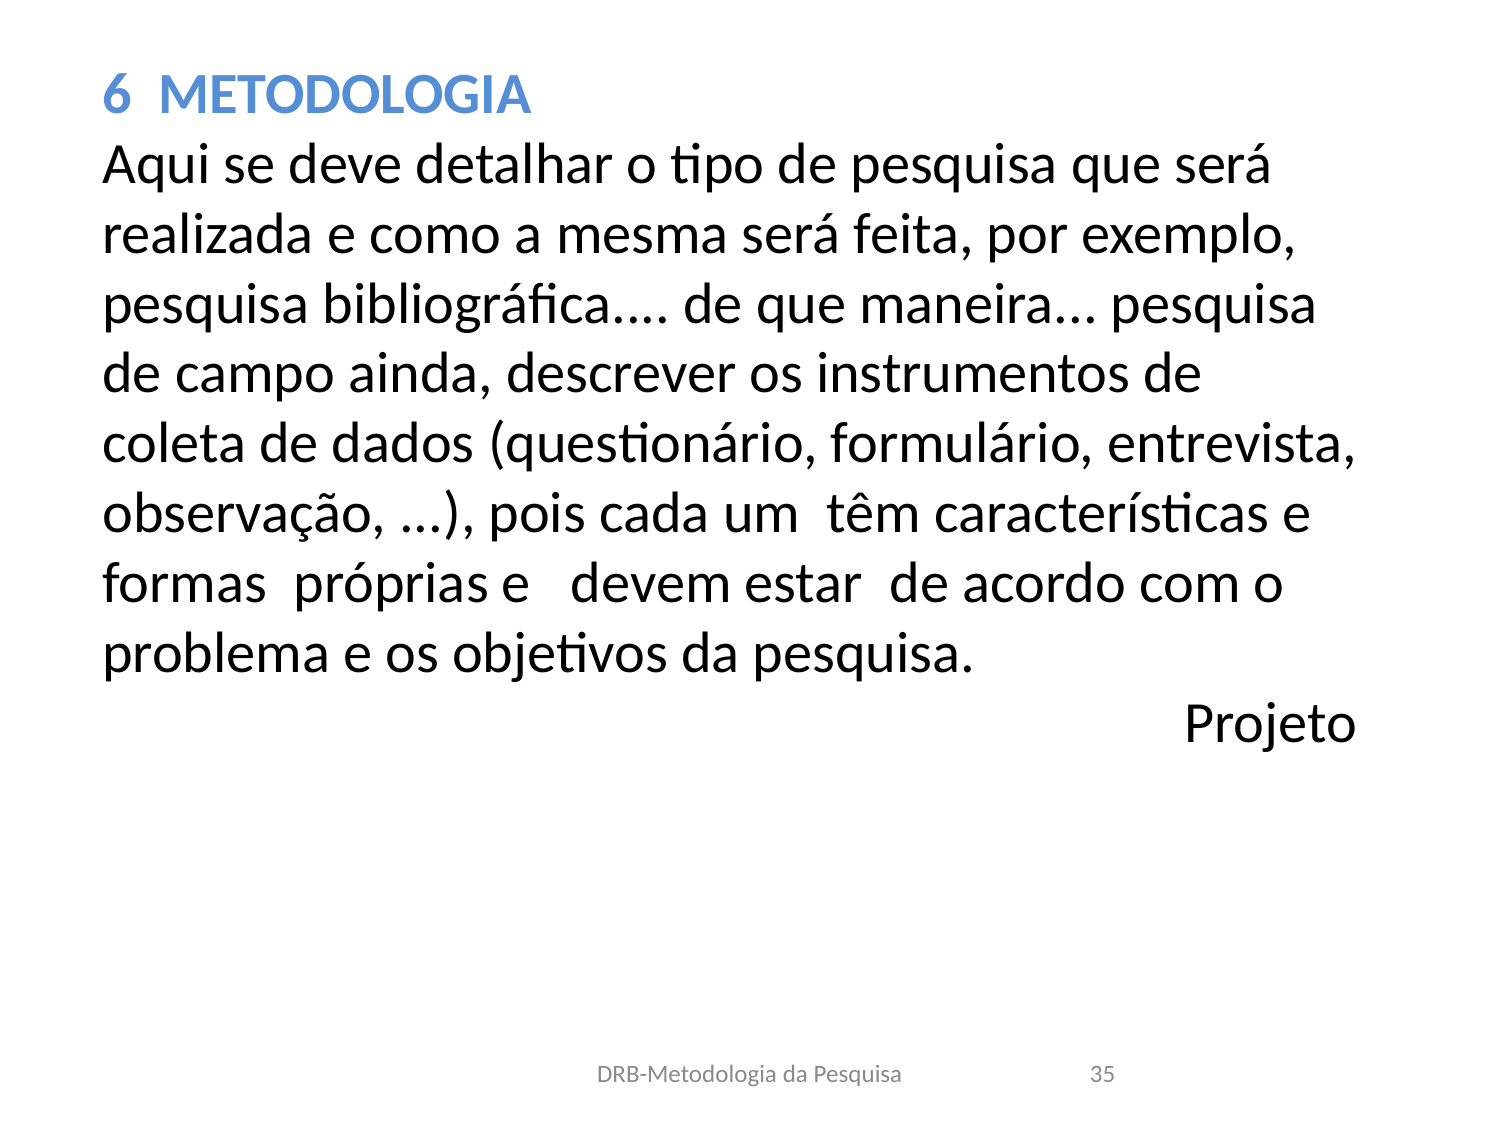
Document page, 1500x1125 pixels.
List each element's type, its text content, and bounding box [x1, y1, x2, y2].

text_box 35 [1074, 1042, 1426, 1103]
text_box DRB-Metodologia da Pesquisa [512, 1042, 988, 1103]
text_box 6 METODOLOGIA Aqui se deve detalhar o tipo de pesquisa que será realizada e como a mesma será feita, por exemplo, pesquisa bibliográfica.... de que maneira... pesquisa de campo ainda, descrever os instrumentos de coleta de dados (questionário, formulário, entrevista, observação, ...), pois cada um têm características e formas próprias e devem estar de acordo com o problema e os objetivos da pesquisa. Projeto [87, 47, 1376, 770]
